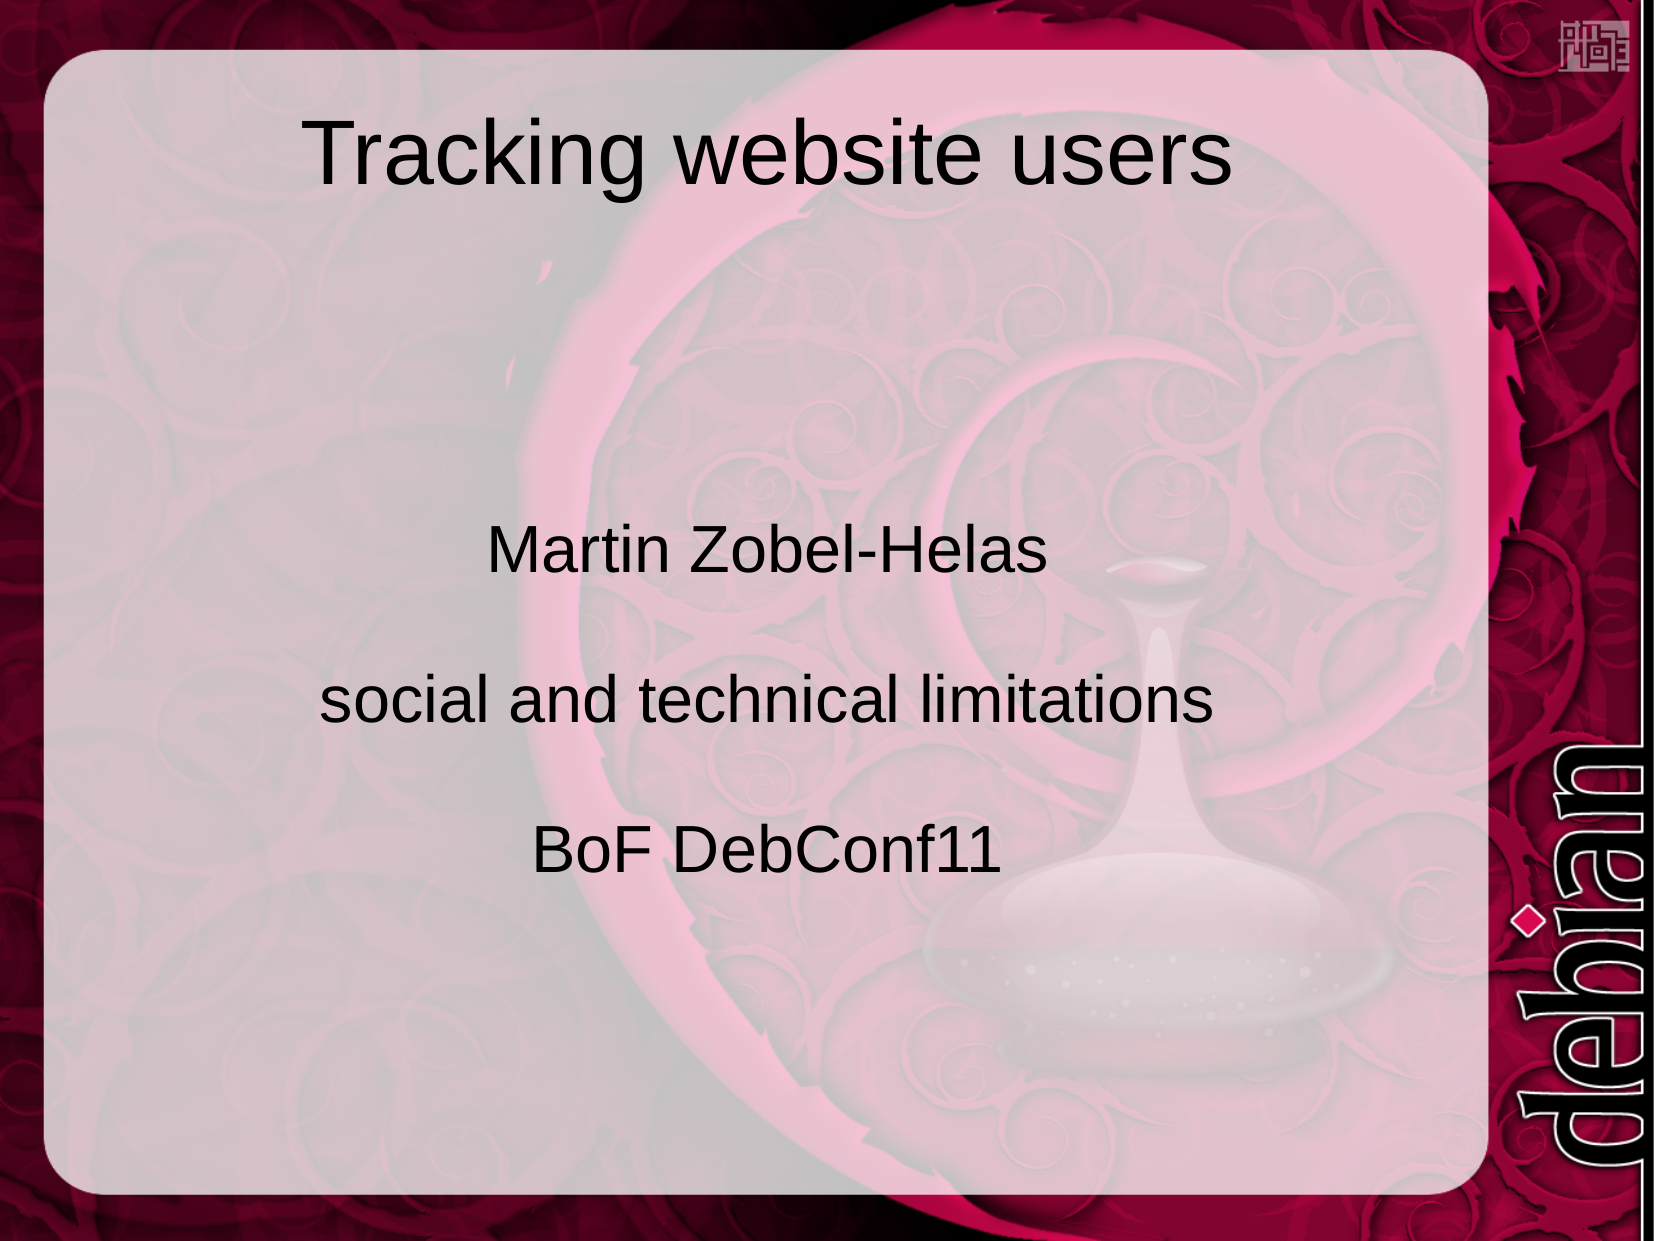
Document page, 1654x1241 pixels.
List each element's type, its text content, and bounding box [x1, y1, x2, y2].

title Tracking website users [59, 49, 1477, 257]
subtitle Martin Zobel-Helas social and technical limitations BoF DebConf11 [59, 290, 1477, 1109]
picture [0, 0, 1654, 1241]
